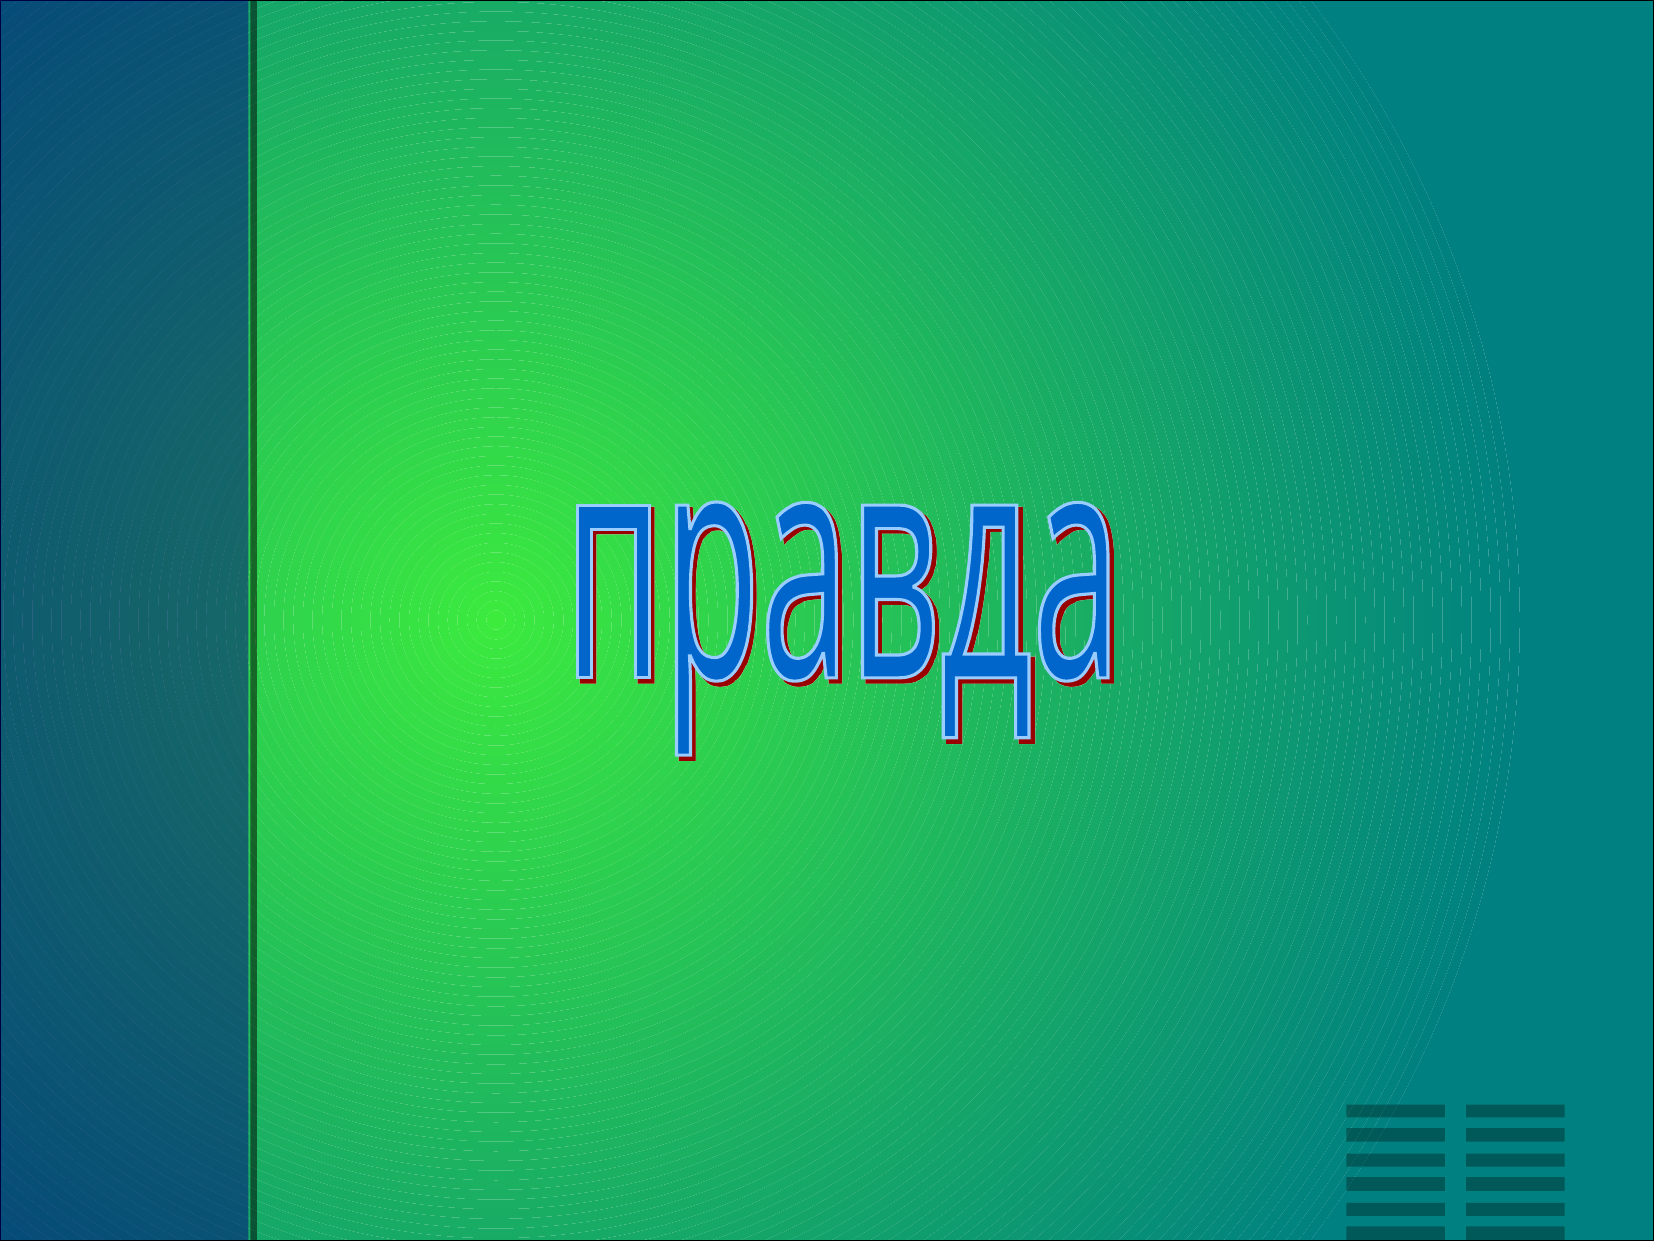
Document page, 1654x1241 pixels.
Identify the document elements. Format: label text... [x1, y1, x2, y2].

text_box правда [1039, 502, 1109, 682]
text_box правда [862, 505, 934, 678]
text_box правда [767, 502, 837, 682]
text_box правда [943, 505, 1029, 738]
text_box правда [676, 501, 752, 756]
text_box правда [577, 505, 650, 678]
